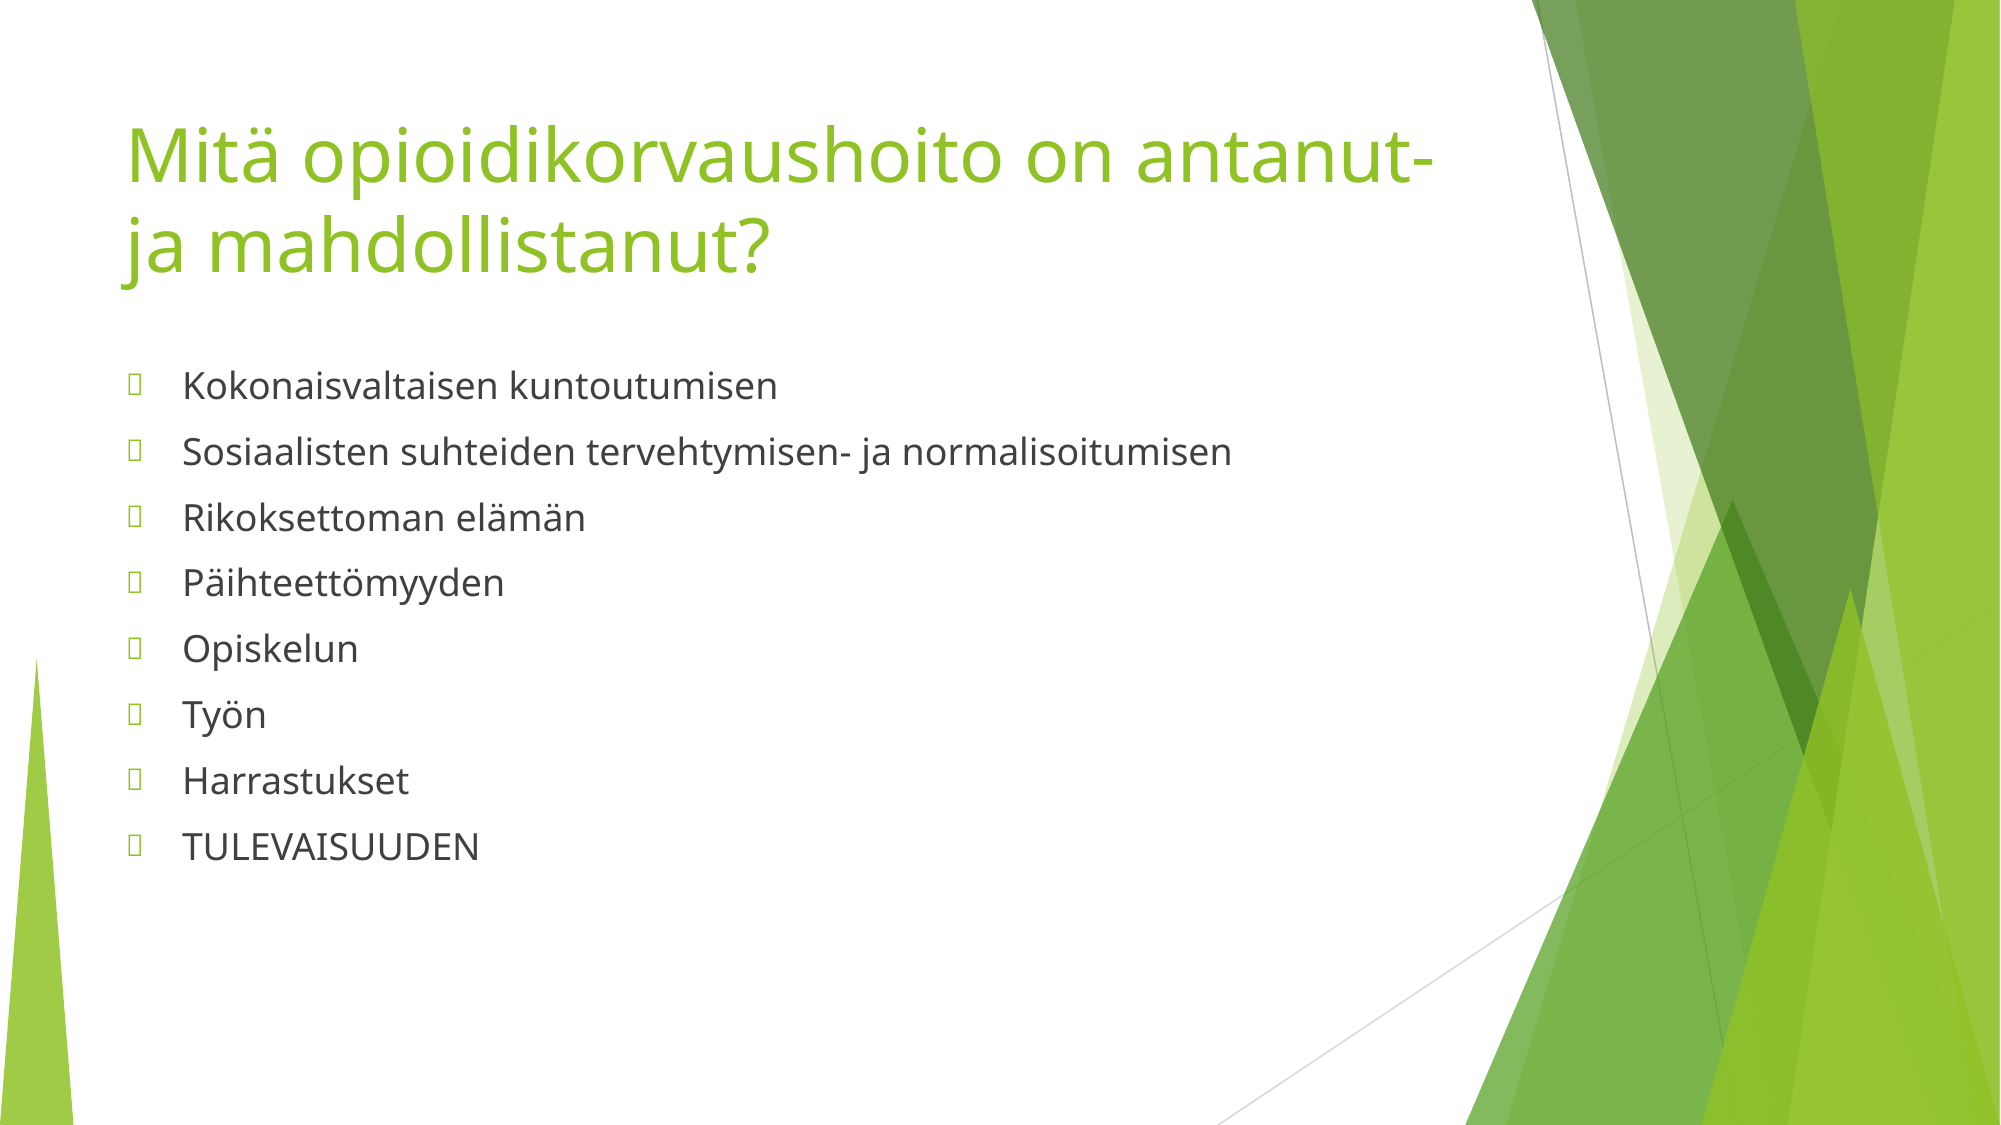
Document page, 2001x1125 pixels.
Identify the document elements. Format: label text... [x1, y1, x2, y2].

title Mitä opioidikorvaushoito on antanut- ja mahdollistanut? [111, 99, 1522, 317]
list Kokonaisvaltaisen kuntoutumisen Sosiaalisten suhteiden tervehtymisen- ja normalisoitumisen Rikoksettoman elämän Päihteettömyyden Opiskelun Työn Harrastukset TULEVAISUUDEN [111, 354, 1522, 992]
